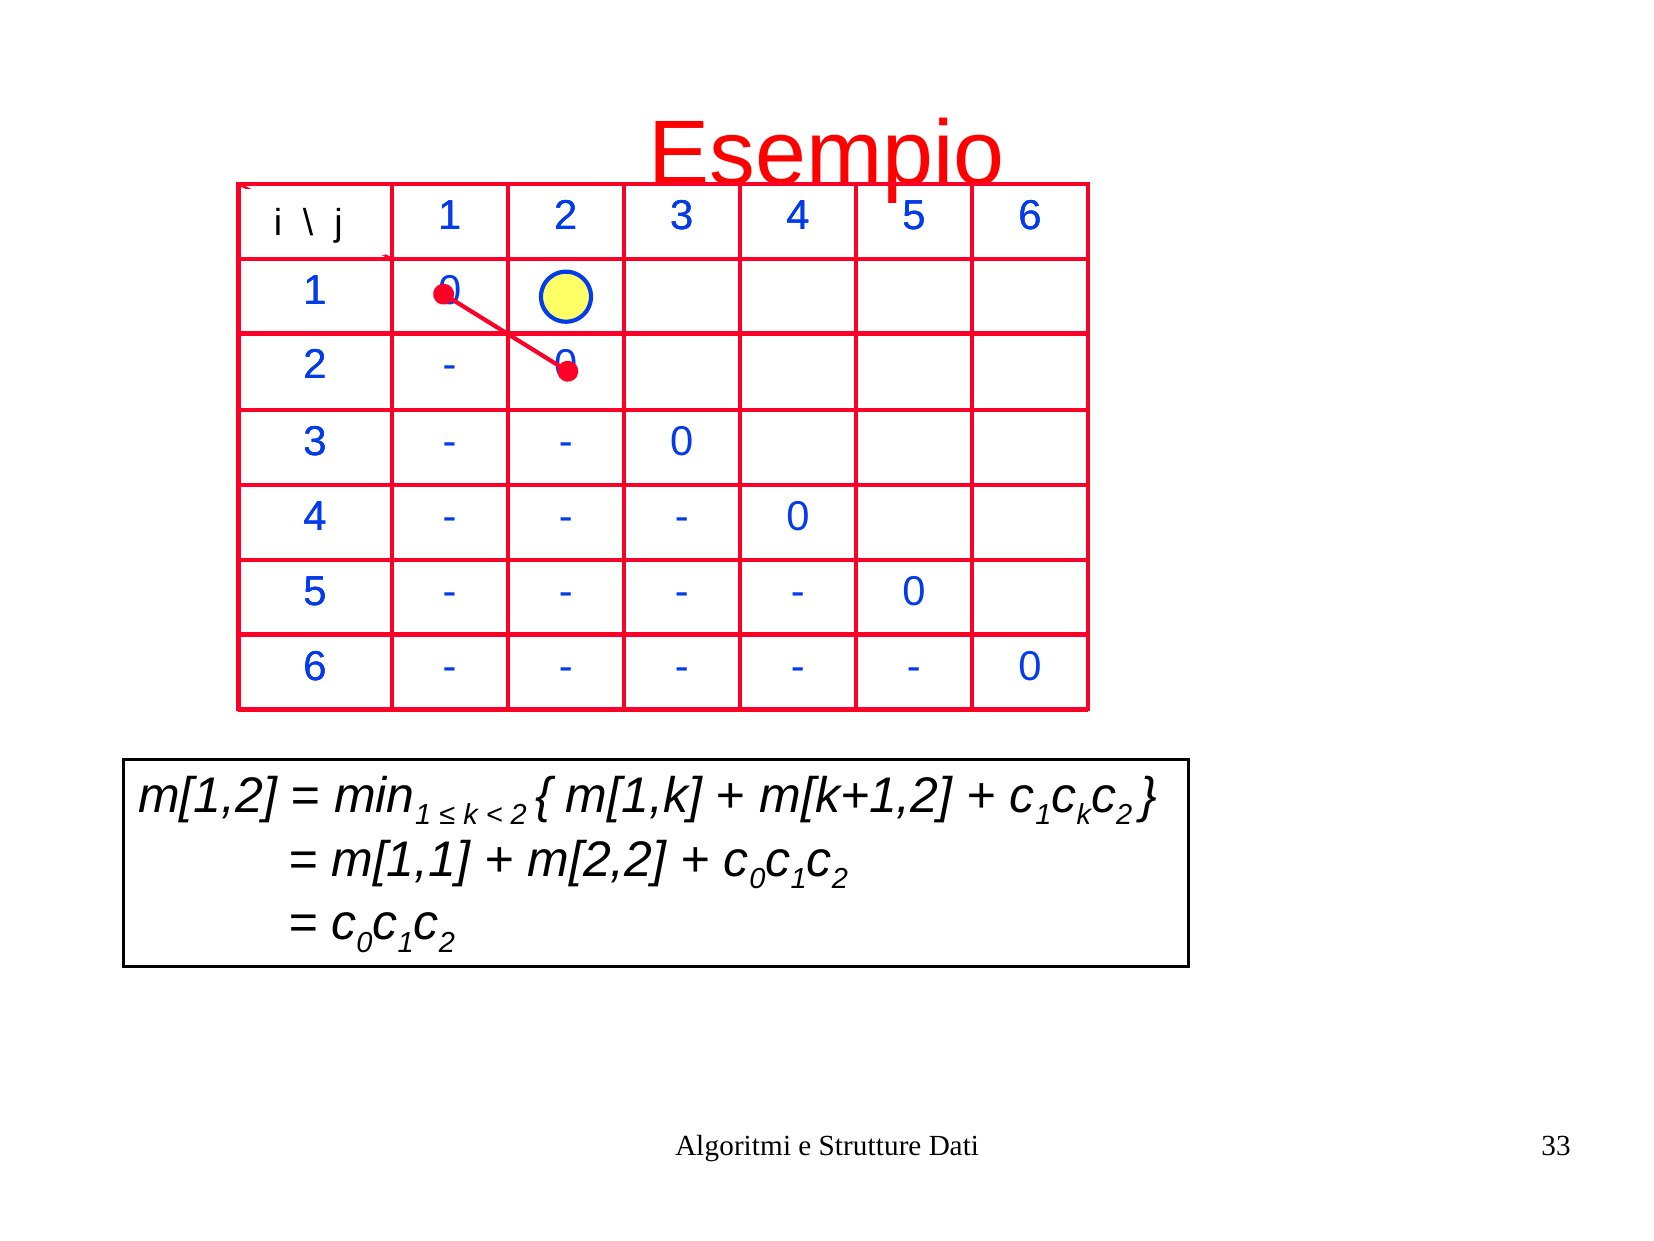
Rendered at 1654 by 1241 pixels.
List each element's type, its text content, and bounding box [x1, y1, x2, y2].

text_box 0 [393, 260, 507, 332]
text_box 0 [974, 637, 1086, 707]
text_box 6 [241, 636, 391, 707]
title Esempio [82, 49, 1571, 257]
text_box - [626, 487, 738, 558]
text_box - [394, 412, 506, 483]
text_box 6 [973, 186, 1086, 258]
text_box 5 [241, 561, 391, 633]
text_box 3 [625, 186, 739, 258]
text_box L R [247, 186, 391, 256]
text_box - [510, 562, 622, 632]
text_box 1 [241, 260, 391, 332]
text_box - [626, 562, 738, 632]
text_box - [510, 412, 622, 483]
text_box - [394, 637, 506, 707]
text_box i \ j [241, 189, 386, 256]
text_box - [742, 637, 854, 707]
text_box 0 [444, 278, 456, 298]
text_box - [858, 637, 970, 707]
text_box 0 [510, 336, 623, 409]
text_box 0 [858, 562, 971, 633]
text_box - [394, 336, 506, 408]
text_box - [394, 562, 506, 632]
text_box - [626, 637, 738, 707]
text_box [540, 271, 592, 322]
text_box - [394, 487, 506, 558]
text_box 2 [509, 186, 623, 258]
text_box 0 [559, 352, 572, 363]
text_box 4 [241, 486, 391, 559]
text_box - [510, 487, 622, 558]
text_box m[1,2] = min1 ≤ k < 2 { m[1,k] + m[k+1,2] + c1ckc2 } = m[1,1] + m[2,2] + c0c1c2 = c0c1c2 [123, 759, 1189, 967]
text_box - [742, 562, 854, 632]
text_box 3 [241, 411, 391, 484]
text_box 1 [393, 186, 507, 258]
text_box 5 [857, 186, 971, 258]
text_box 4 [741, 186, 855, 258]
text_box 2 [241, 335, 391, 409]
text_box 0 [626, 412, 739, 484]
text_box 0 [742, 487, 855, 559]
text_box - [510, 637, 622, 707]
